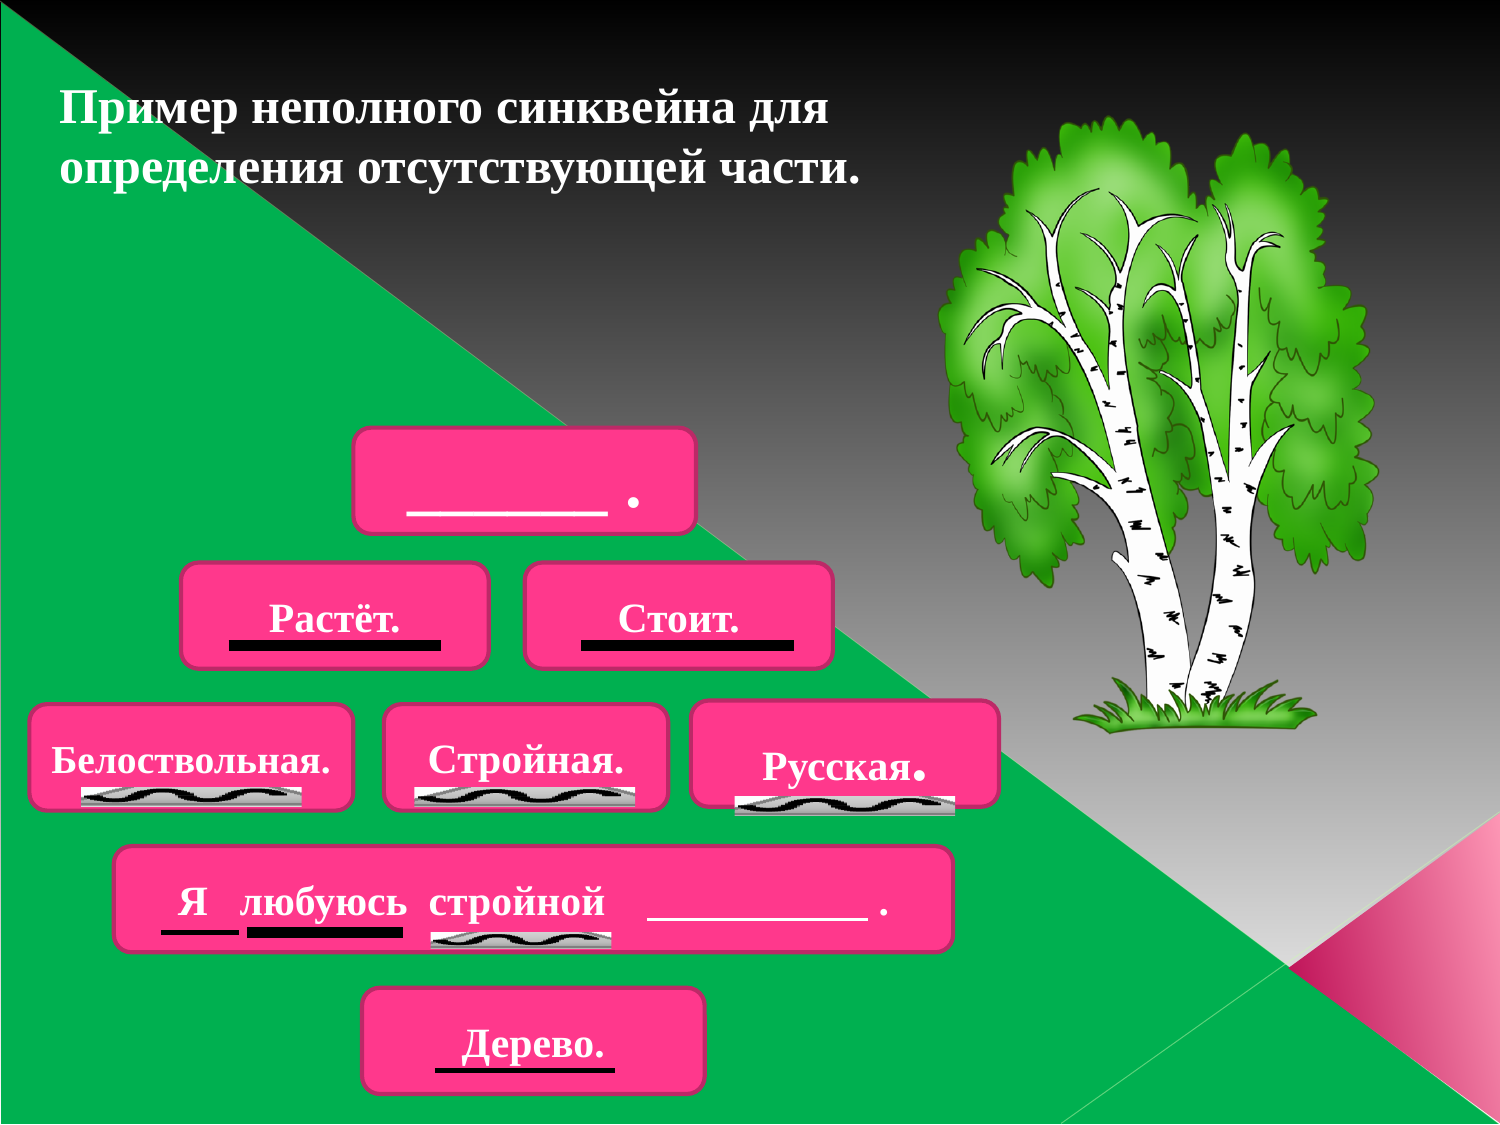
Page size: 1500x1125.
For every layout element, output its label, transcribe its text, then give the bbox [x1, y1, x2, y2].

text_box Пример неполного синквейна для определения отсутствующей части. [44, 66, 919, 252]
text_box Растёт. [180, 562, 489, 669]
text_box Стройная. [383, 704, 669, 811]
text_box Белоствольная. [29, 704, 354, 811]
text_box Я любуюсь стройной . [113, 846, 954, 953]
picture [734, 796, 956, 816]
text_box Русская. [690, 700, 999, 807]
picture [414, 787, 636, 807]
picture [81, 787, 302, 807]
text_box ______ . [353, 427, 697, 534]
picture [430, 932, 612, 949]
picture [903, 101, 1442, 745]
text_box Стоит. [524, 562, 833, 669]
text_box Дерево. [362, 987, 705, 1094]
